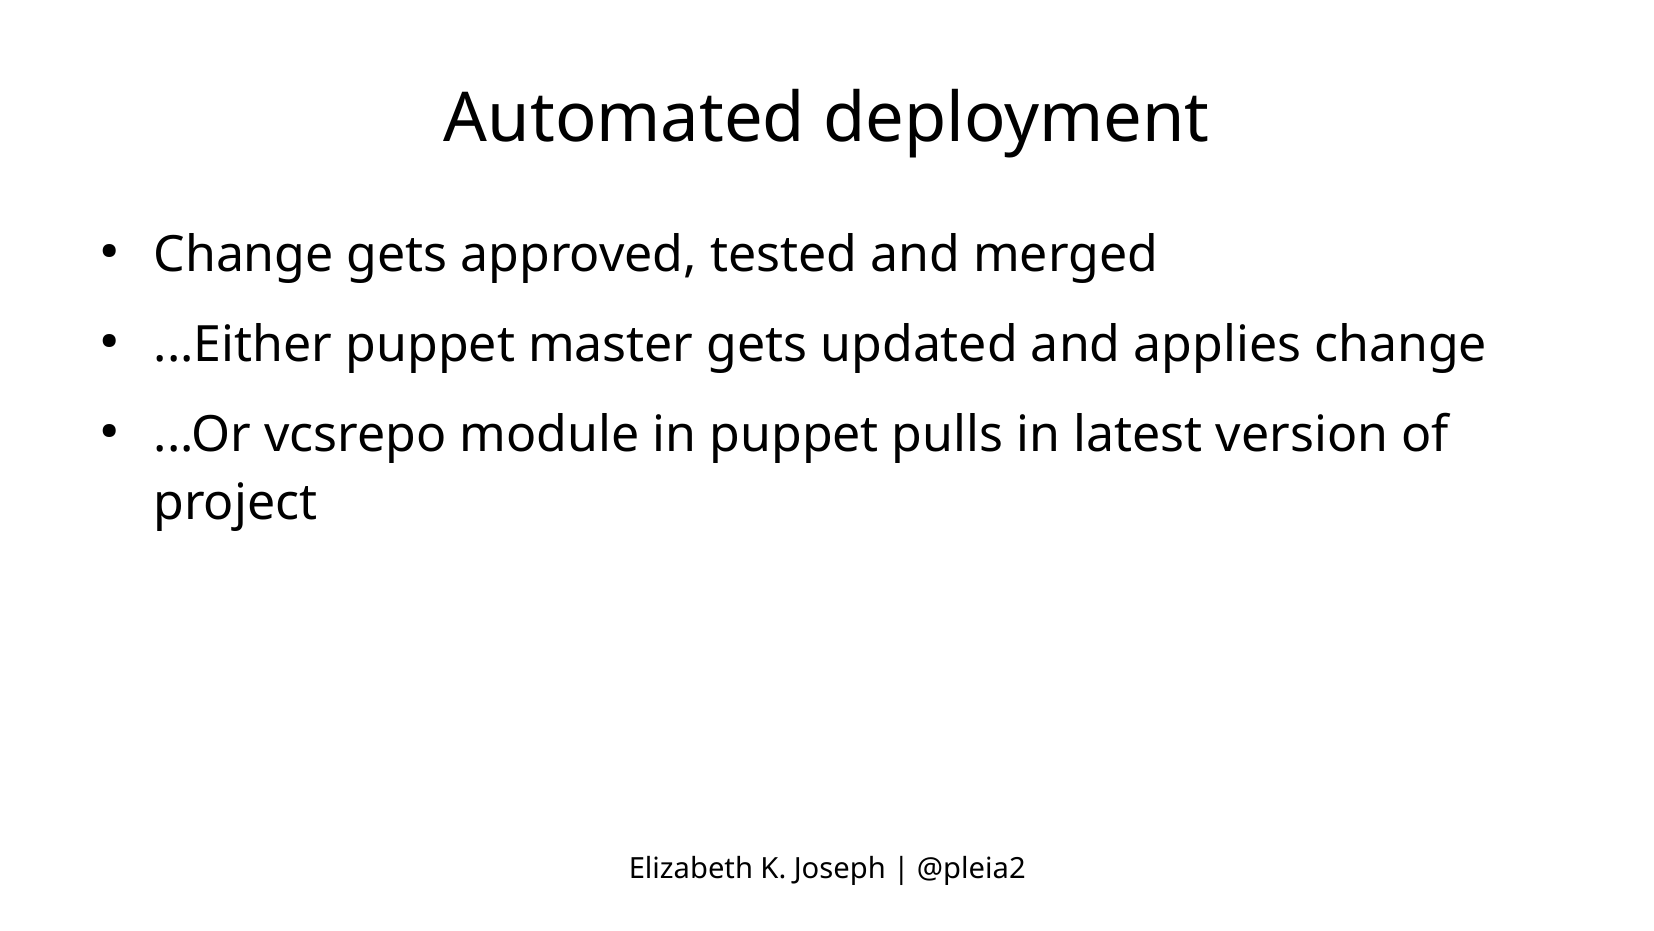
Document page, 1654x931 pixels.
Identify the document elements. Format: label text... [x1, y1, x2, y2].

title Automated deployment [82, 37, 1571, 193]
list Change gets approved, tested and merged ...Either puppet master gets updated and applies change ...Or vcsrepo module in puppet pulls in latest version of project [82, 217, 1571, 758]
